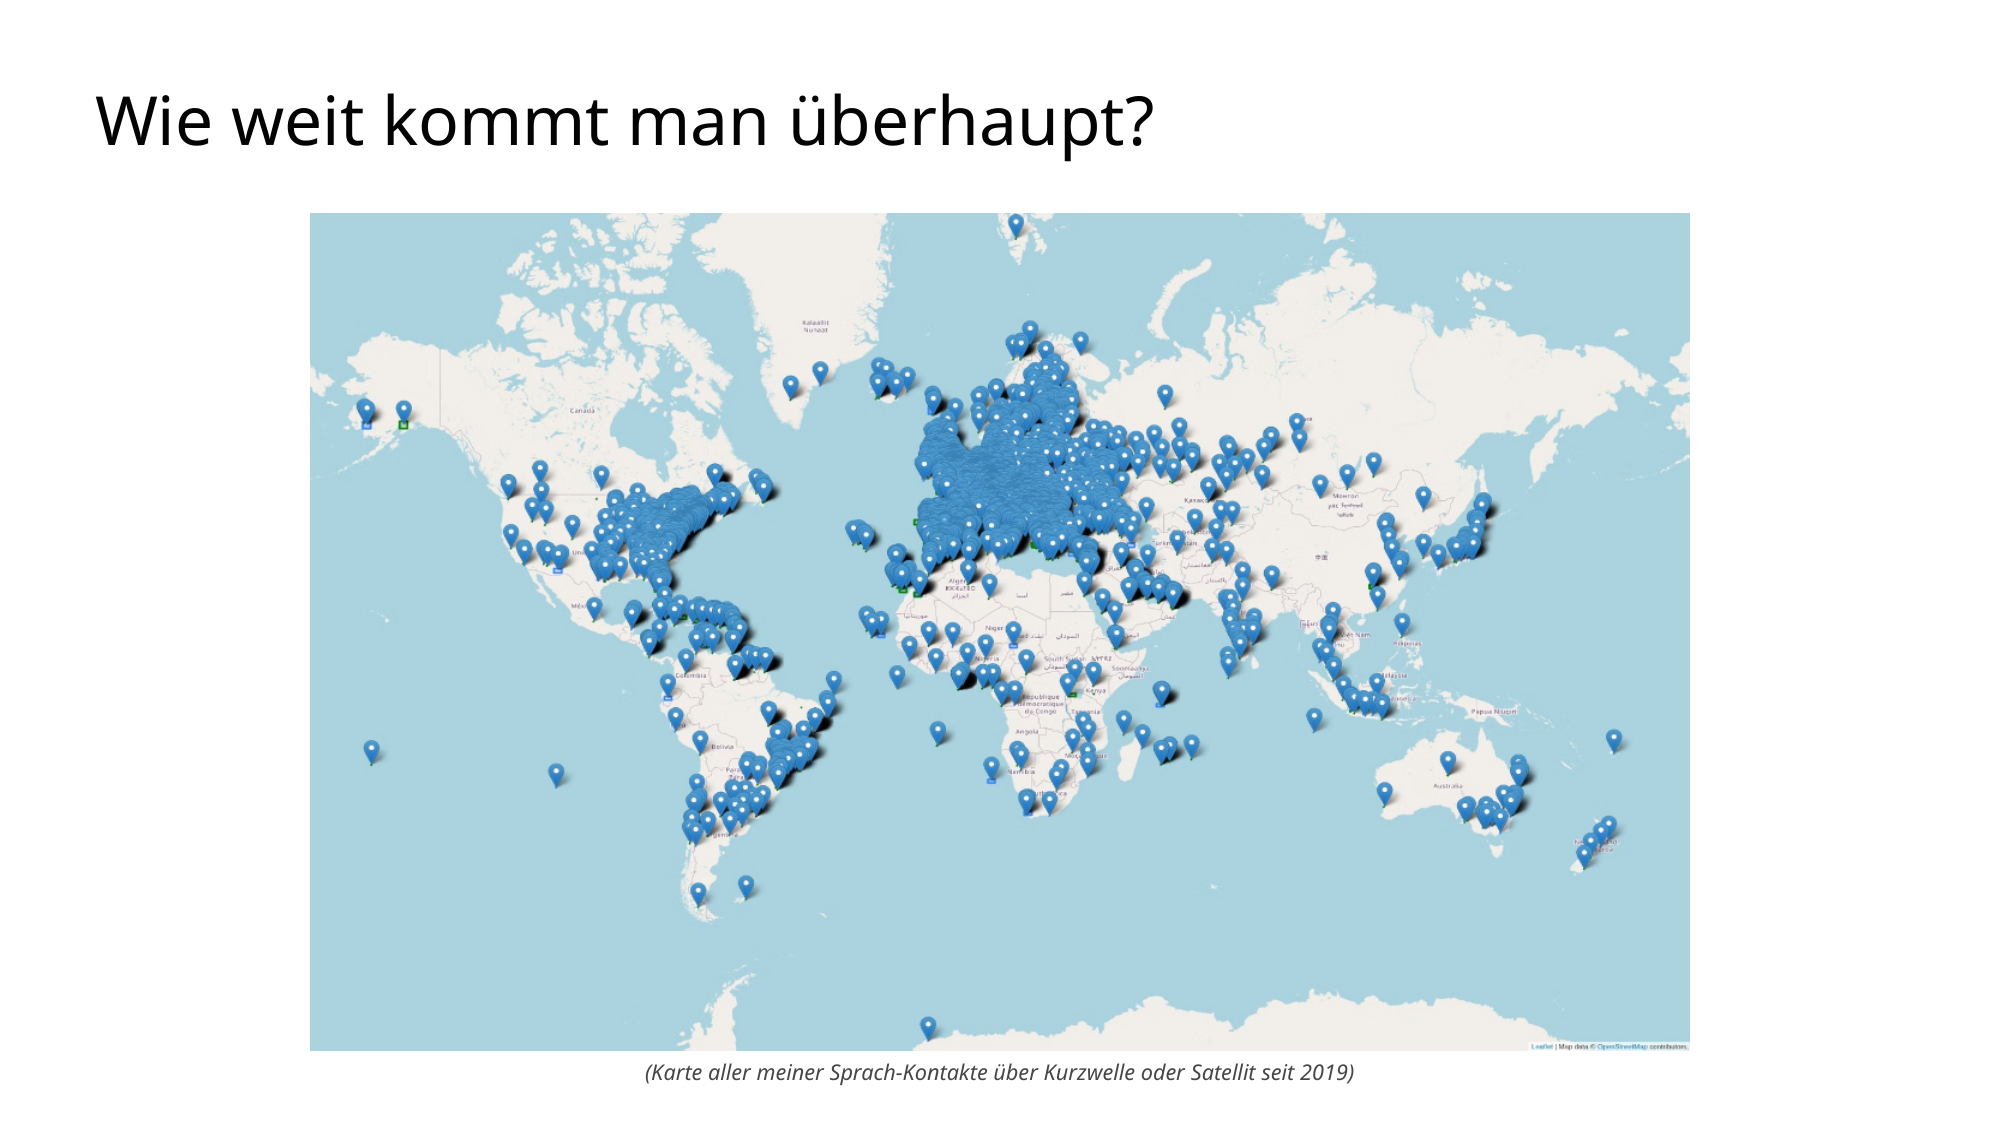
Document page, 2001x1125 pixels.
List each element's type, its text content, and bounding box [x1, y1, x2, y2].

text_box (Karte aller meiner Sprach-Kontakte über Kurzwelle oder Satellit seit 2019) [95, 1050, 1905, 1085]
picture [310, 213, 1690, 1050]
text_box Wie weit kommt man überhaupt? [95, 75, 1636, 159]
